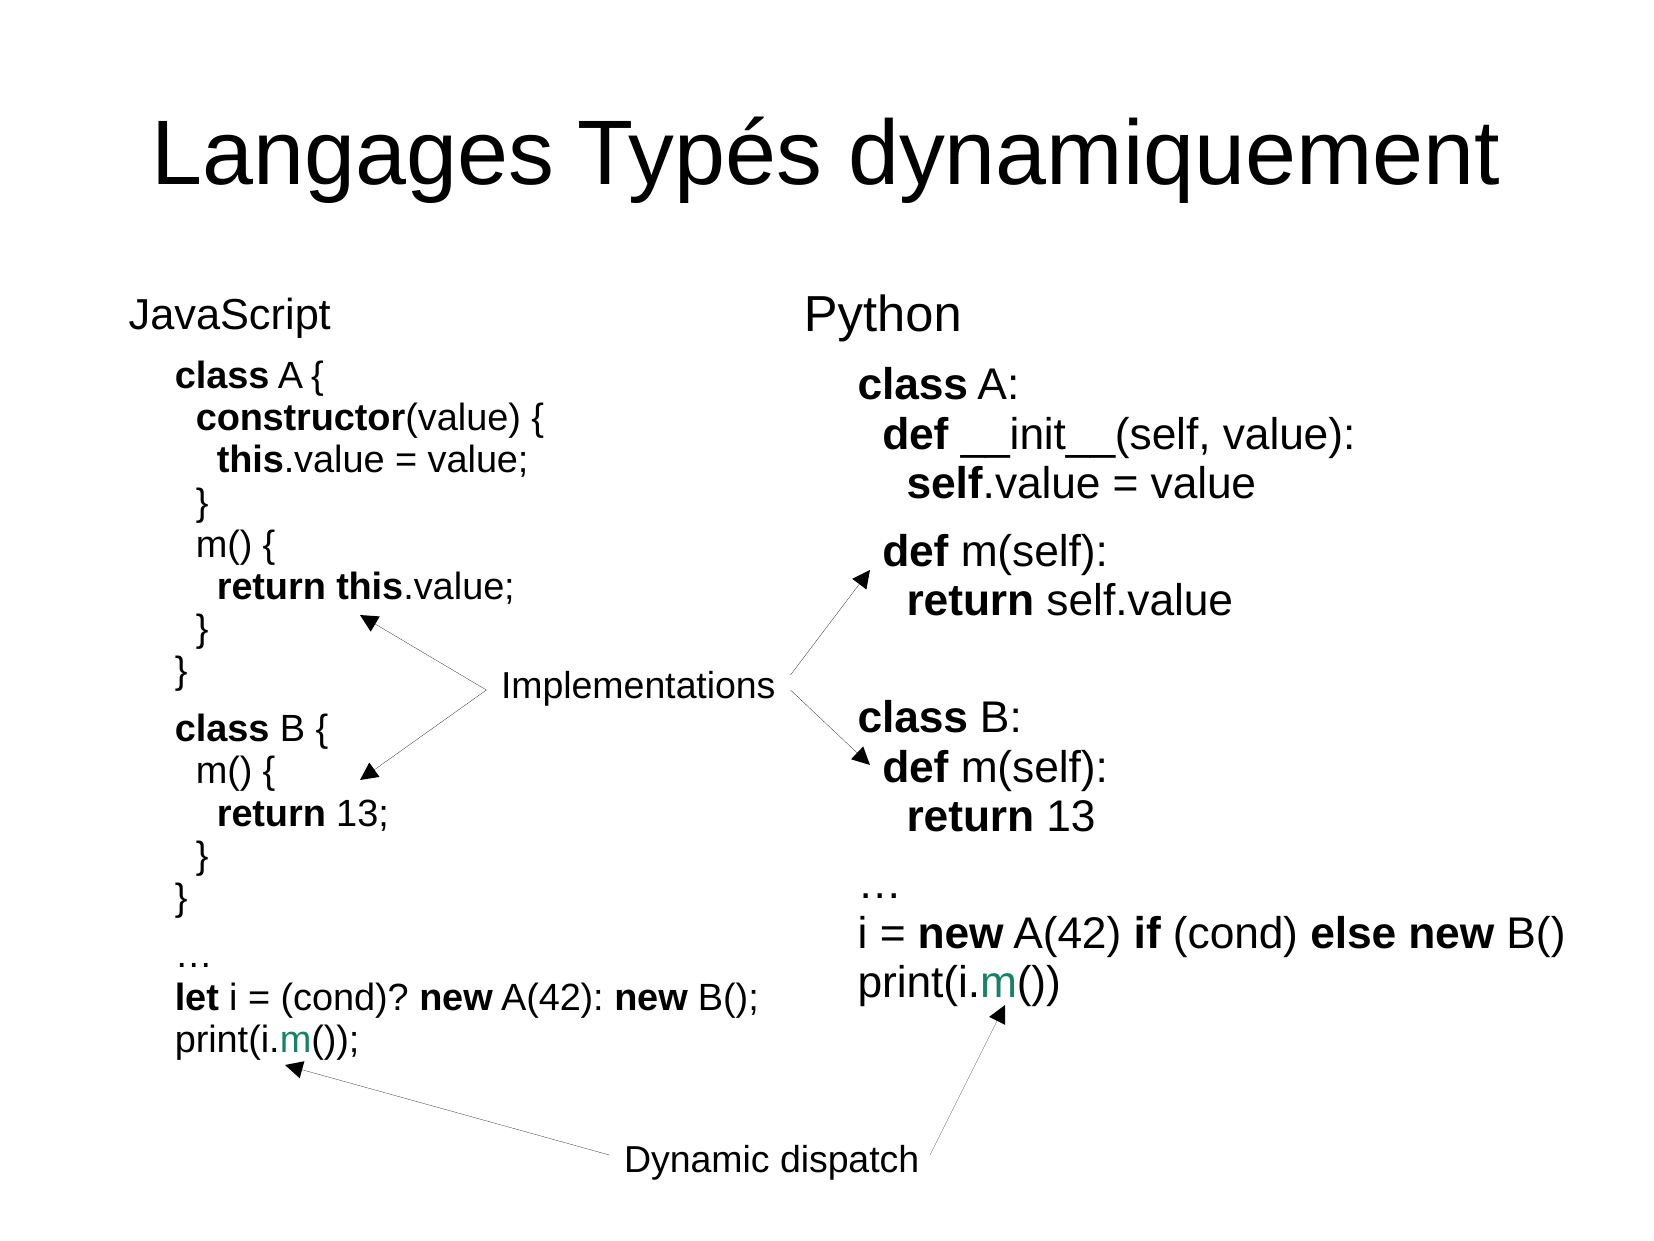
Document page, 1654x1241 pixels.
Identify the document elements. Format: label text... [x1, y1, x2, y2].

list JavaScript class A { constructor(value) { this.value = value; } m() { return this.value; } } class B { m() { return 13; } } … let i = (cond)? new A(42): new B(); print(i.m()); [82, 290, 826, 1066]
text_box Dynamic dispatch [609, 1130, 935, 1188]
list Python class A: def __init__(self, value): self.value = value def m(self): return self.value class B: def m(self): return 13 … i = new A(42) if (cond) else new B() print(i.m()) [750, 285, 1568, 1060]
title Langages Typés dynamiquement [82, 49, 1571, 257]
text_box Implementations [486, 657, 791, 715]
